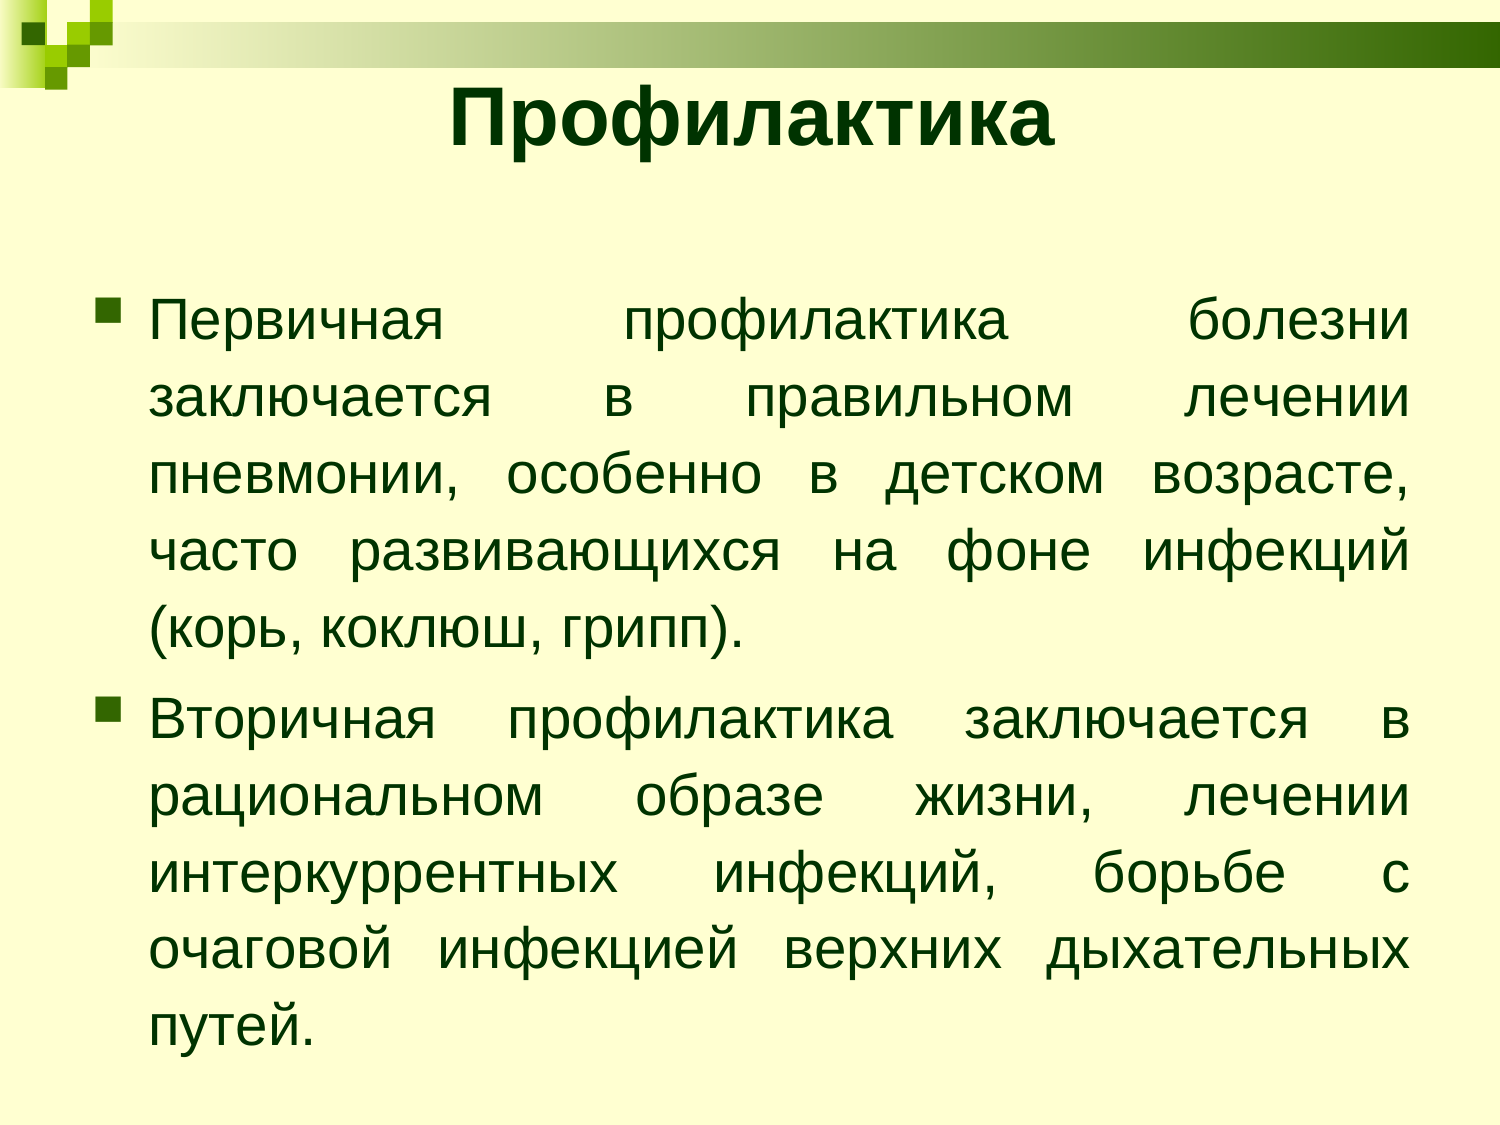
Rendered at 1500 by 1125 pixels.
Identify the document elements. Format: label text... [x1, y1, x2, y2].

list Первичная профилактика болезни заключается в правильном лечении пневмонии, особенно в детском возрасте, часто развивающихся на фоне инфекций (корь, коклюш, грипп). Вторичная профилактика заключается в рациональном образе жизни, лечении интеркуррентных инфекций, борьбе с очаговой инфекцией верхних дыхательных путей. [76, 267, 1427, 1067]
title Профилактика [76, 0, 1427, 226]
